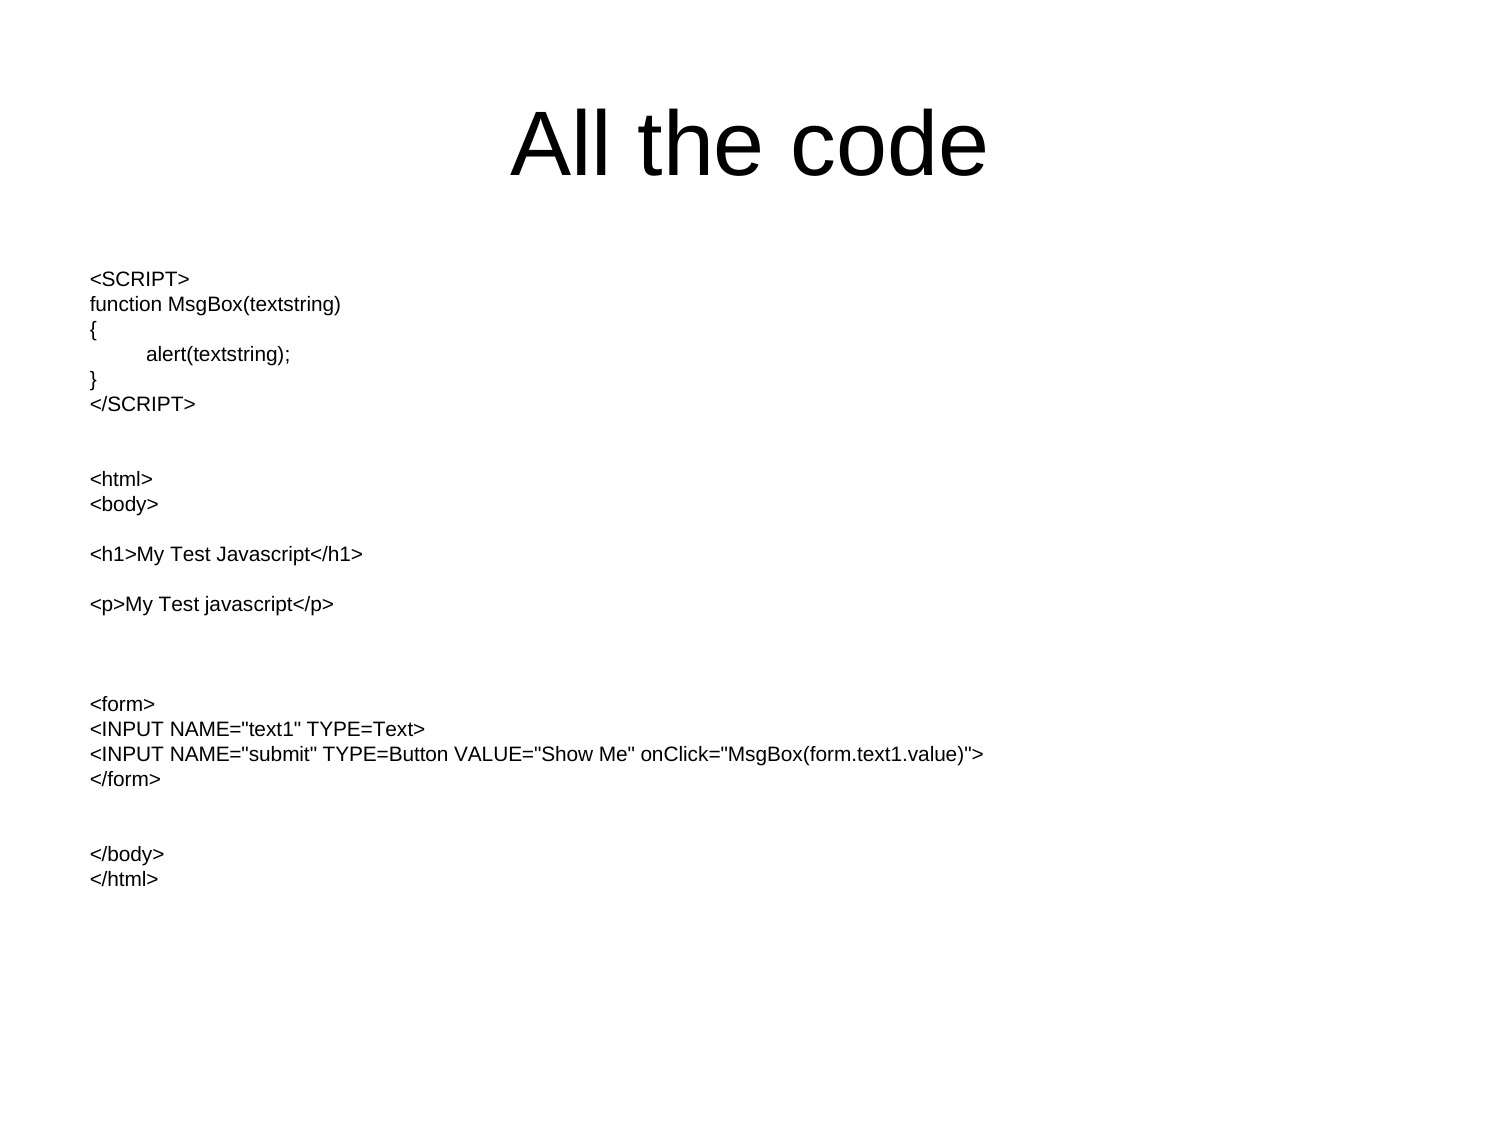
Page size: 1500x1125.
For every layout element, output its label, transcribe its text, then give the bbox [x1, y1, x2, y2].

list <SCRIPT> function MsgBox(textstring) { alert(textstring); } </SCRIPT> <html> <body> <h1>My Test Javascript</h1> <p>My Test javascript</p> <form> <INPUT NAME="text1" TYPE=Text> <INPUT NAME="submit" TYPE=Button VALUE="Show Me" onClick="MsgBox(form.text1.value)"> </form> </body> </html> [75, 262, 1426, 1005]
title All the code [75, 45, 1426, 233]
